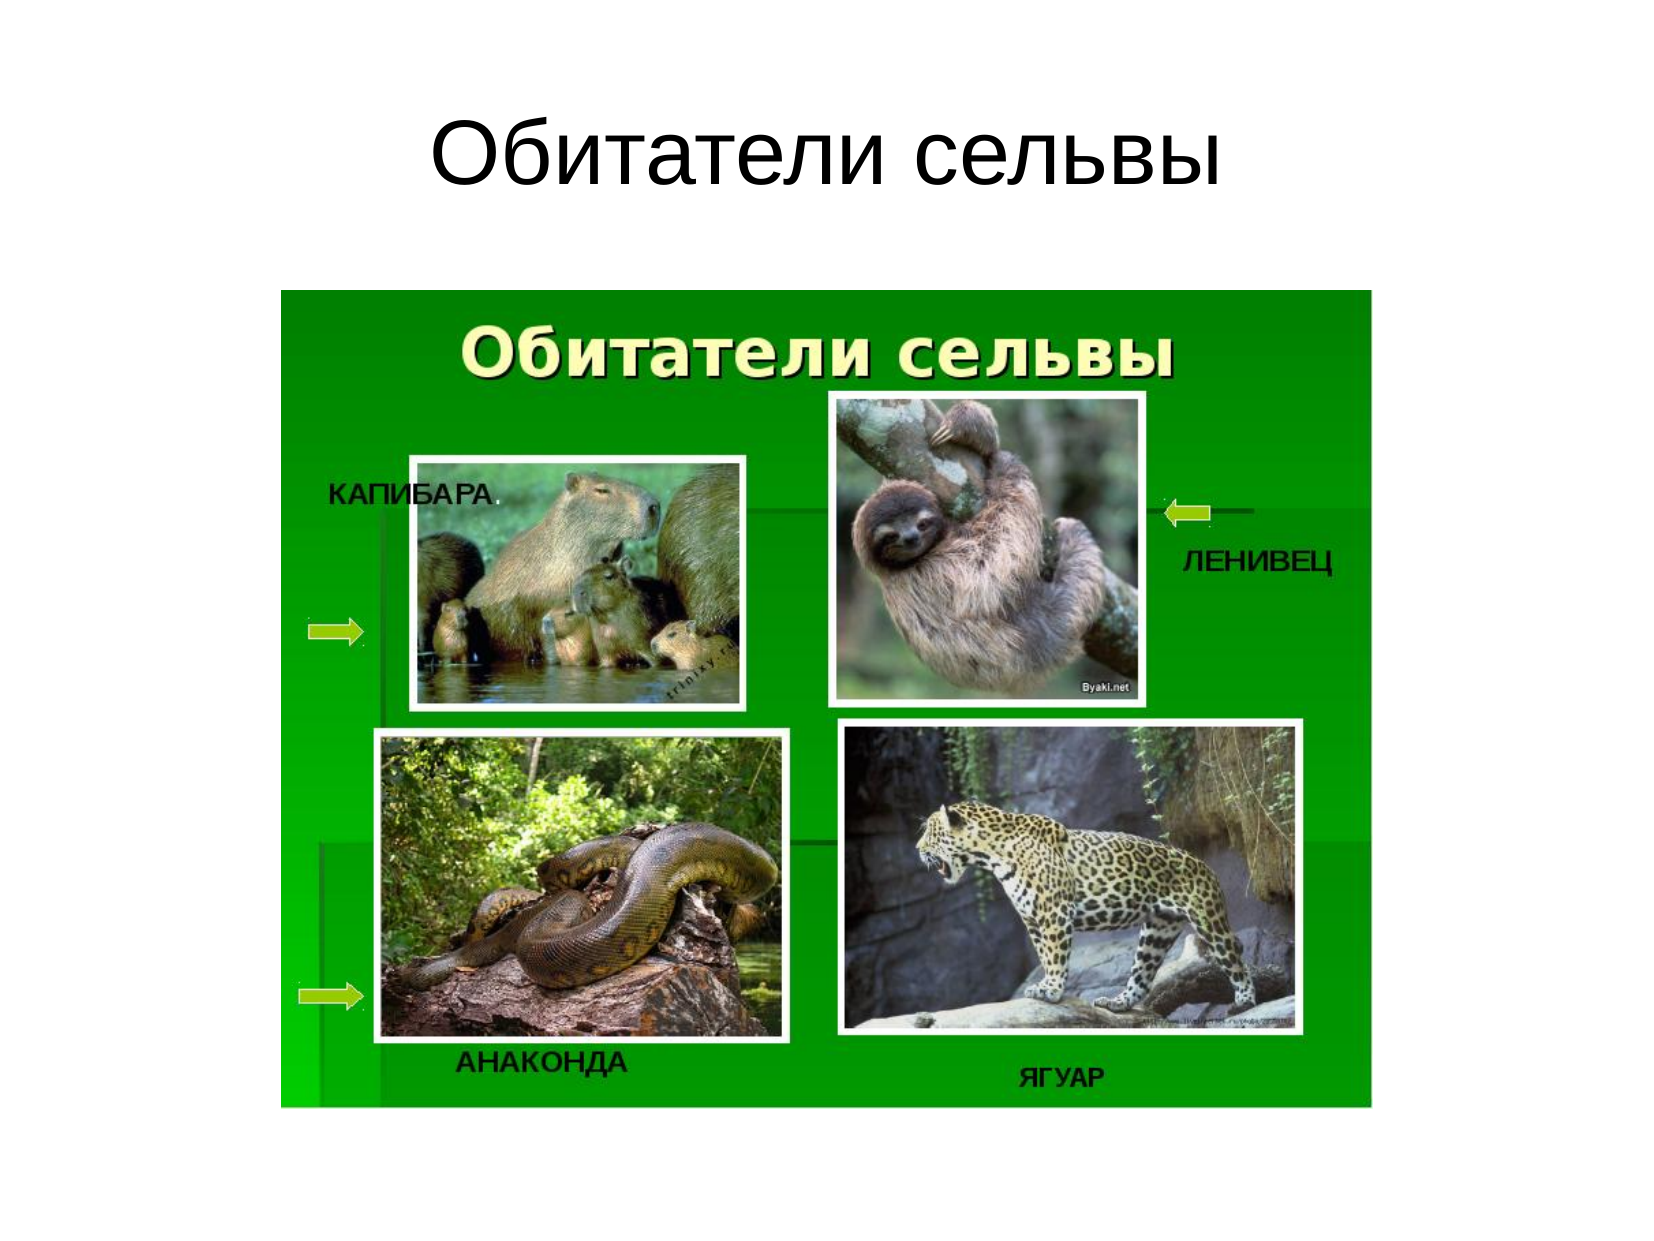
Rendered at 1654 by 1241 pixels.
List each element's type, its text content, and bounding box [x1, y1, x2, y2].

picture [281, 290, 1373, 1109]
title Обитатели сельвы [82, 49, 1571, 257]
